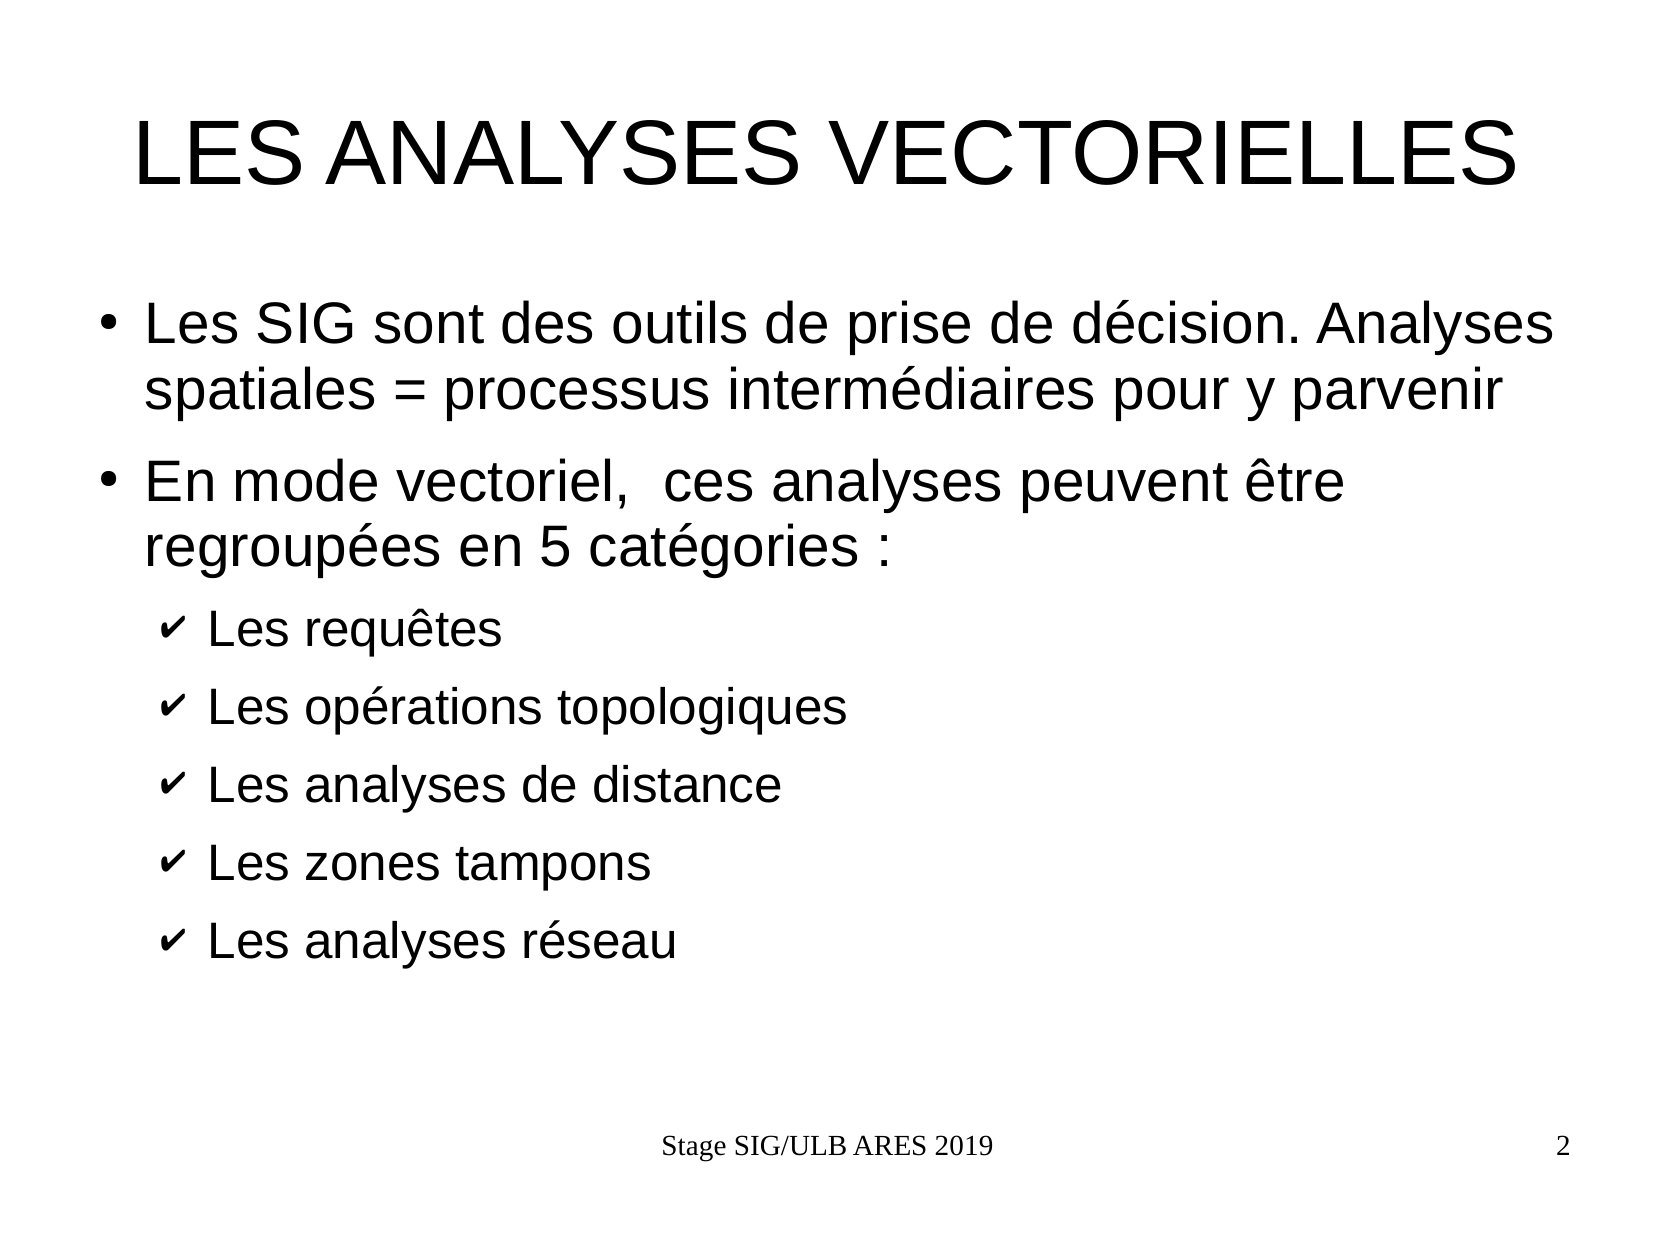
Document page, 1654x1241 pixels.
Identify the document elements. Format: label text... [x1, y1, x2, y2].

list Les SIG sont des outils de prise de décision. Analyses spatiales = processus intermédiaires pour y parvenir En mode vectoriel, ces analyses peuvent être regroupées en 5 catégories : Les requêtes Les opérations topologiques Les analyses de distance Les zones tampons Les analyses réseau [82, 290, 1571, 1010]
title LES ANALYSES VECTORIELLES [82, 49, 1571, 257]
